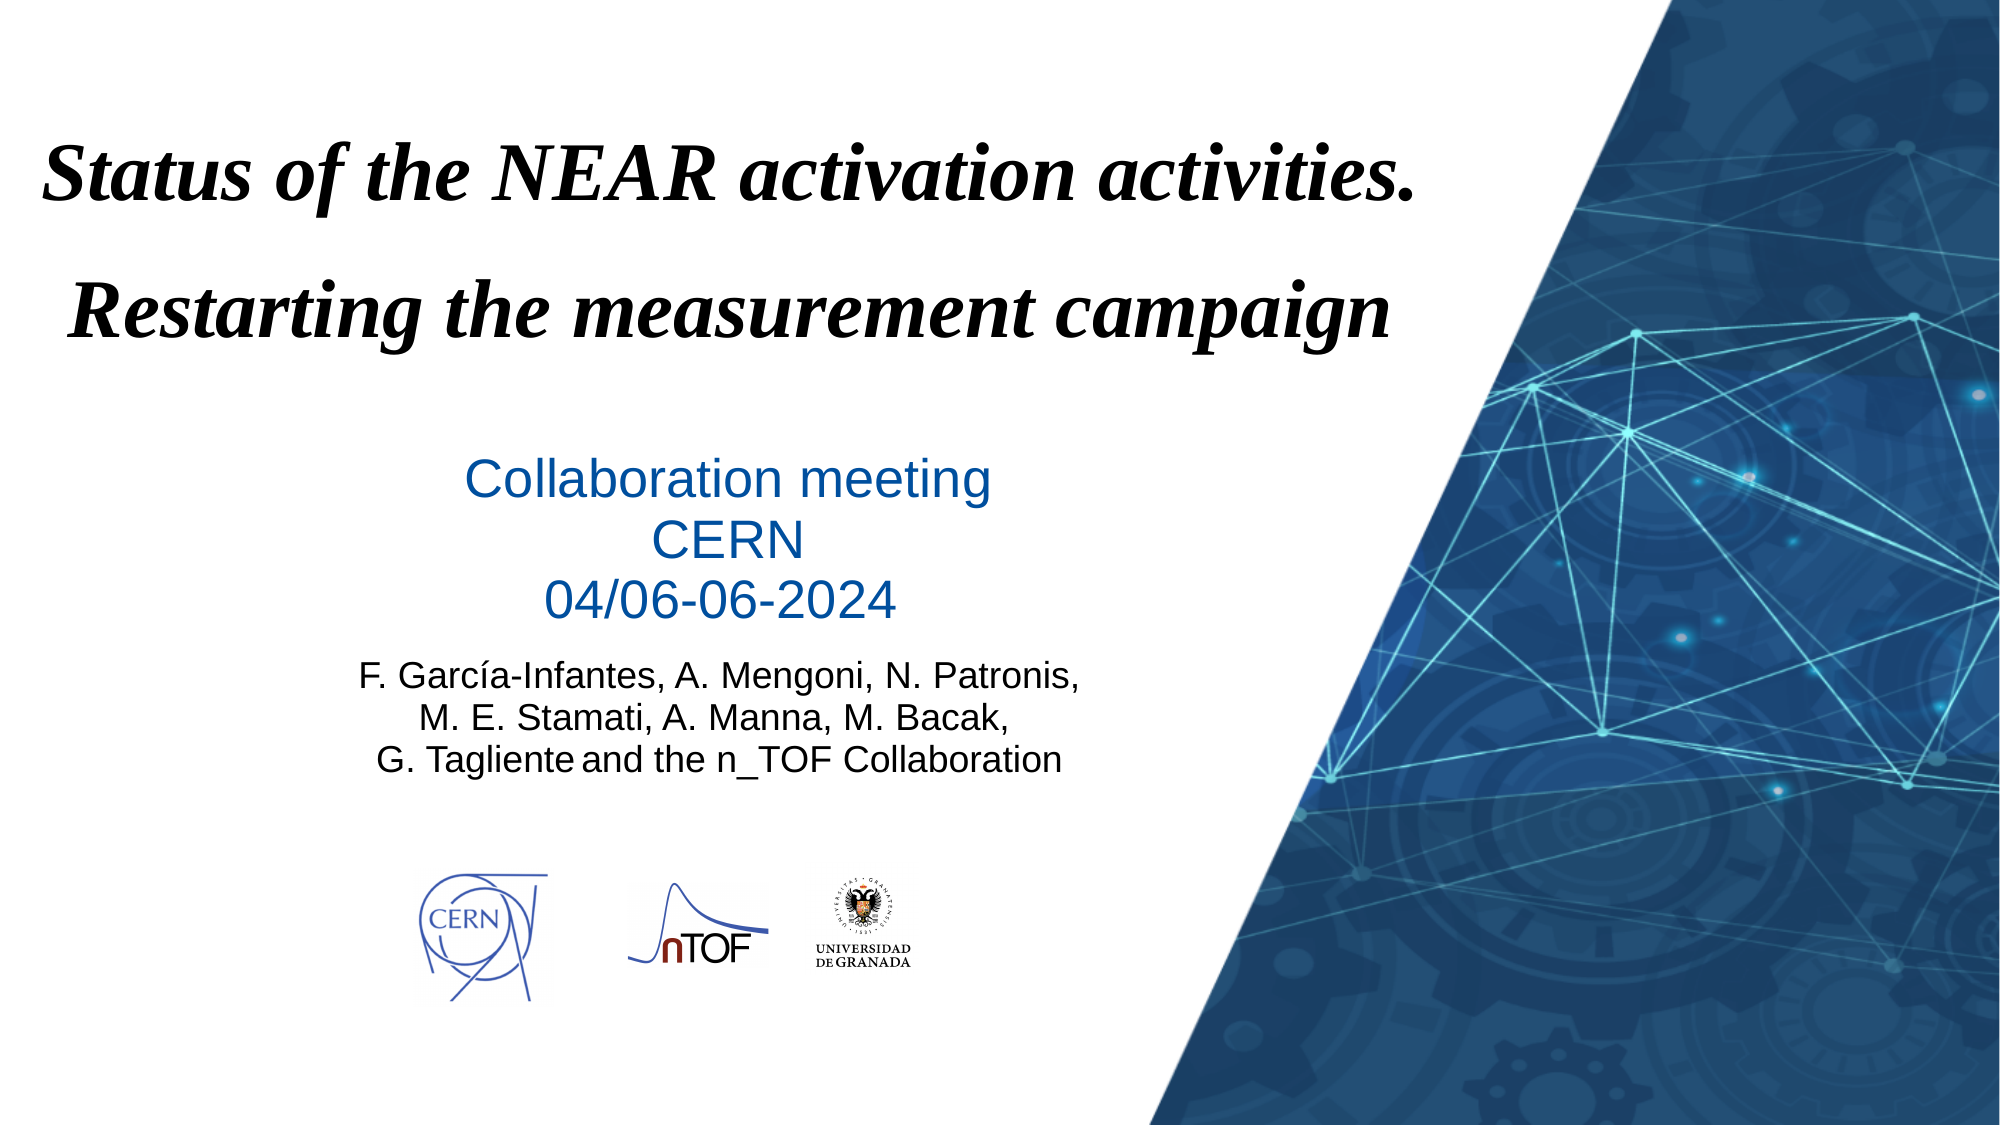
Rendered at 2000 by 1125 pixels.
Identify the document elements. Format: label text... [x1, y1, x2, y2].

text_box Collaboration meeting CERN 04/06-06-2024 [450, 441, 1013, 638]
text_box Status of the NEAR activation activities. Restarting the measurement campaign [0, 53, 1463, 429]
text_box F. García-Infantes, A. Mengoni, N. Patronis, M. E. Stamati, A. Manna, M. Bacak, G. Tagliente and the n_TOF Collaboration [343, 646, 1126, 788]
picture [3, 0, 1999, 1125]
